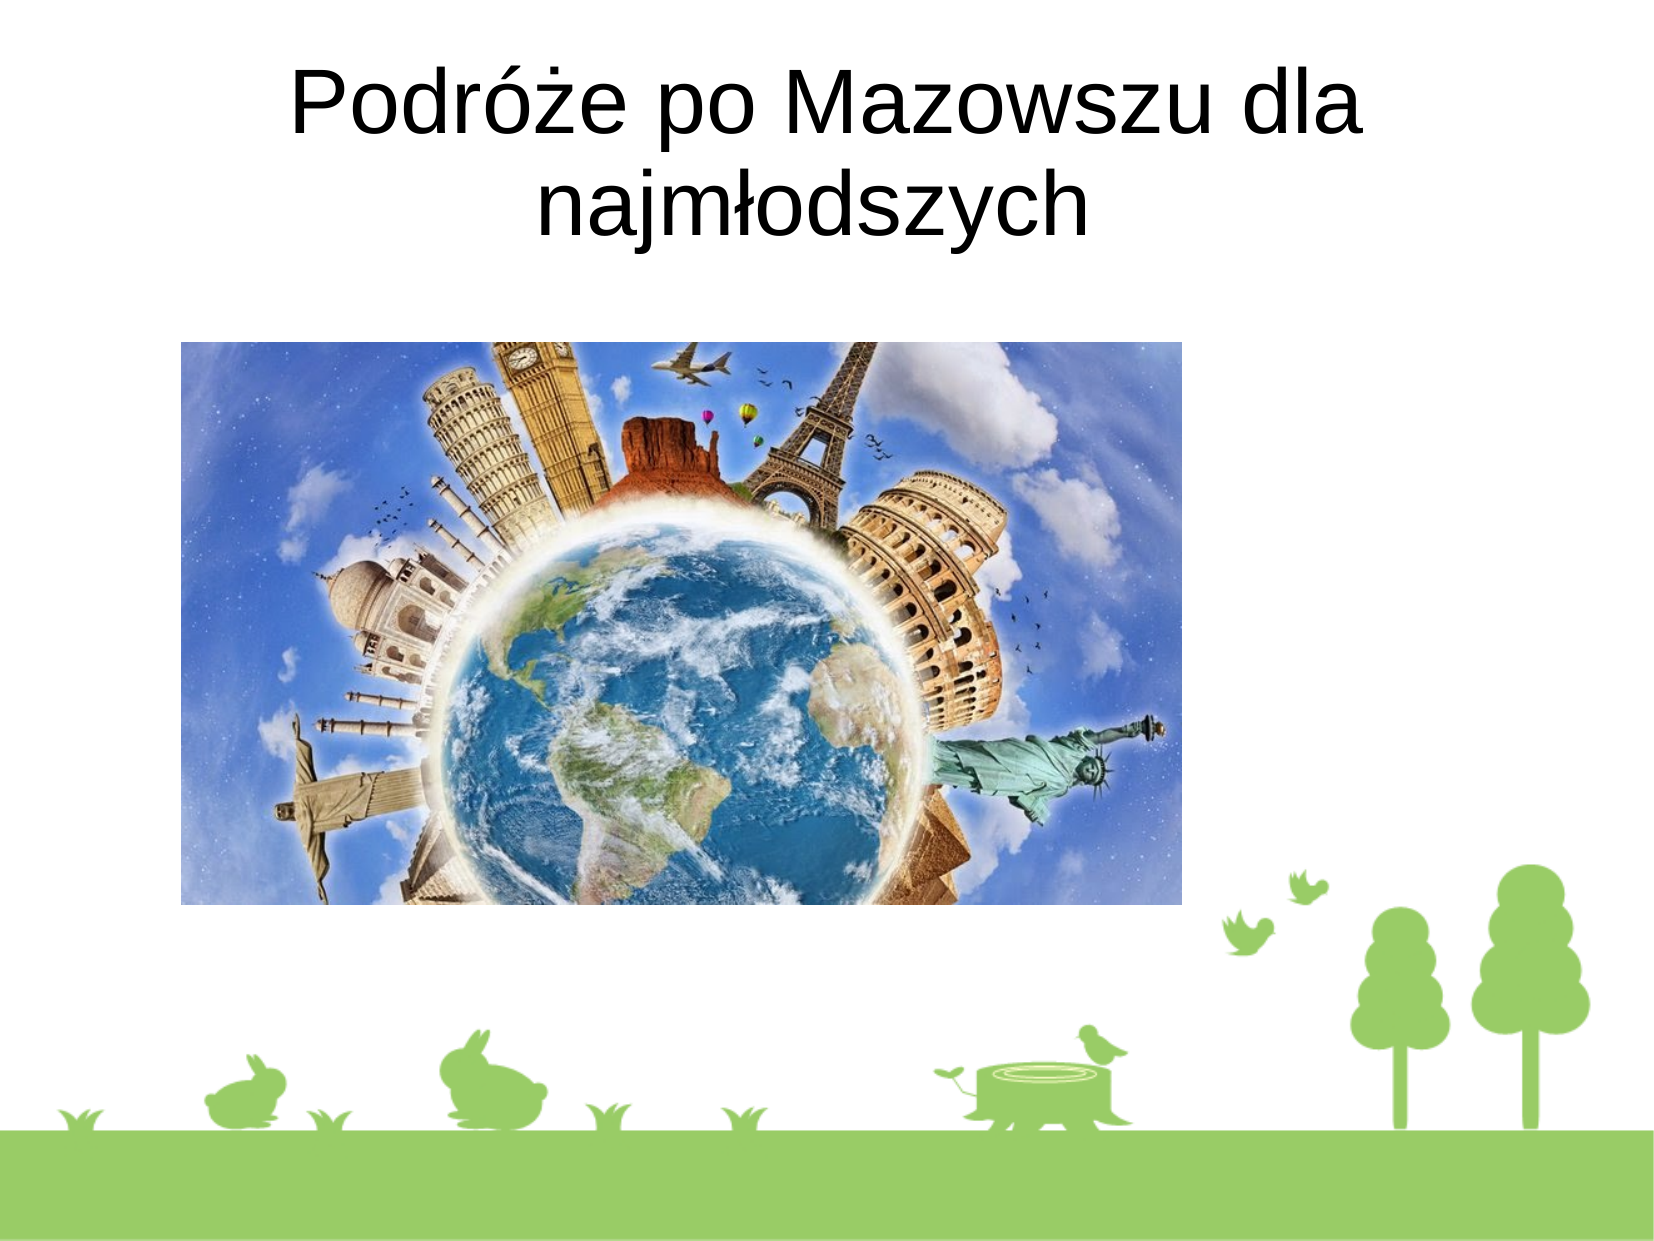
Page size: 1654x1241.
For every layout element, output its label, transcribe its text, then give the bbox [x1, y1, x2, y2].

picture [0, 0, 1654, 1241]
title Podróże po Mazowszu dla najmłodszych [82, 49, 1571, 257]
